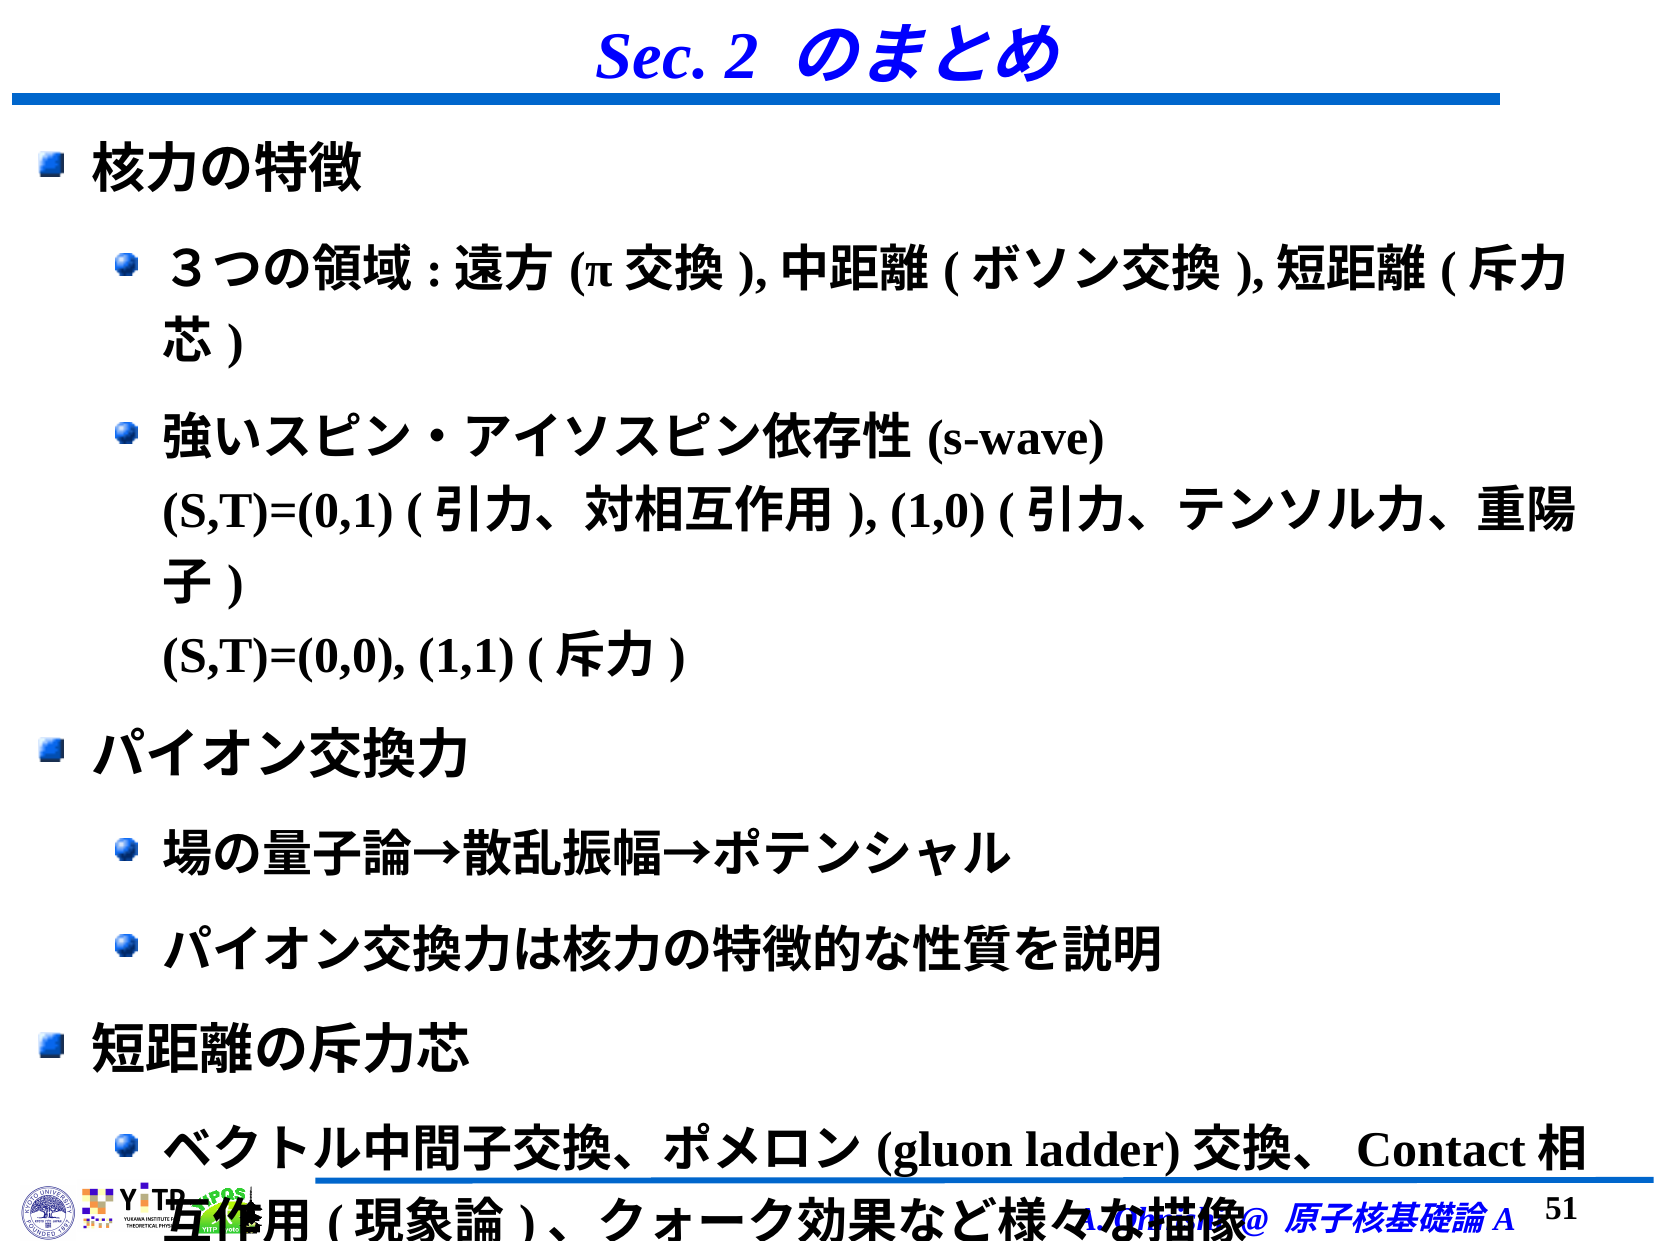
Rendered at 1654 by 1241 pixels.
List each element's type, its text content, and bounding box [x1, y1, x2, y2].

picture [20, 1185, 76, 1241]
picture [177, 1229, 193, 1234]
picture [77, 1179, 263, 1234]
list 核力の特徴 ３つの領域:遠方(π交換),中距離(ボソン交換),短距離(斥力芯) 強いスピン・アイソスピン依存性(s-wave) (S,T)=(0,1) (引力、対相互作用), (1,0) (引力、テンソル力、重陽子) (S,T)=(0,0), (1,1) (斥力) パイオン交換力 場の量子論→散乱振幅→ポテンシャル パイオン交換力は核力の特徴的な性質を説明 短距離の斥力芯 ベクトル中間子交換、ポメロン(gluon ladder)交換、Contact相互作用(現象論)、クォーク効果など様々な描像 中間レンジの引力の理解も課題。2π交換、スカラーボソン交換、... 核子間相互作用からハドロン間相互作用へ 散乱実験が出来ないハドロン対の相互作用も間接的に観測可能に [20, 124, 1621, 1137]
title Sec. 2 のまとめ [0, 0, 1654, 99]
picture [179, 1216, 194, 1224]
picture [115, 1137, 138, 1157]
